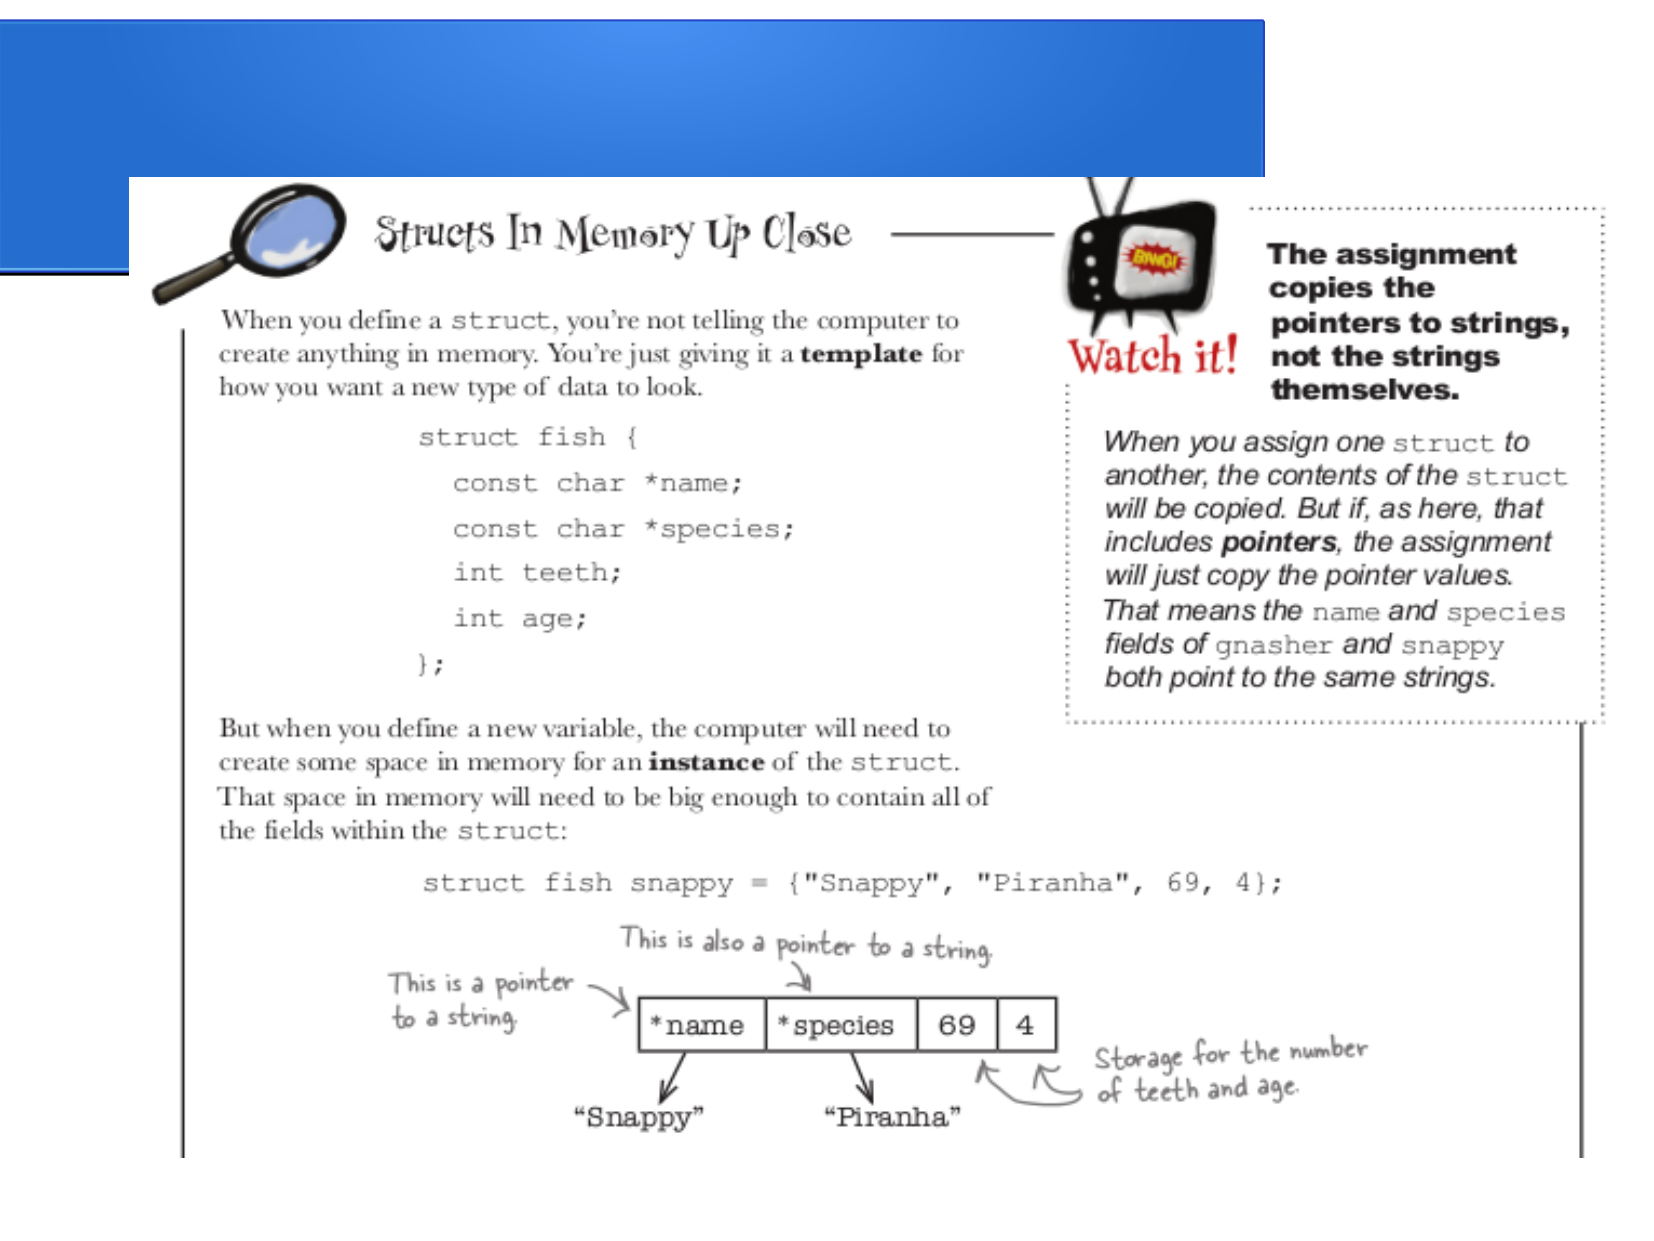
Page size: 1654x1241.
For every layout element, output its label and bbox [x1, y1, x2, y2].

picture [129, 177, 1619, 1158]
